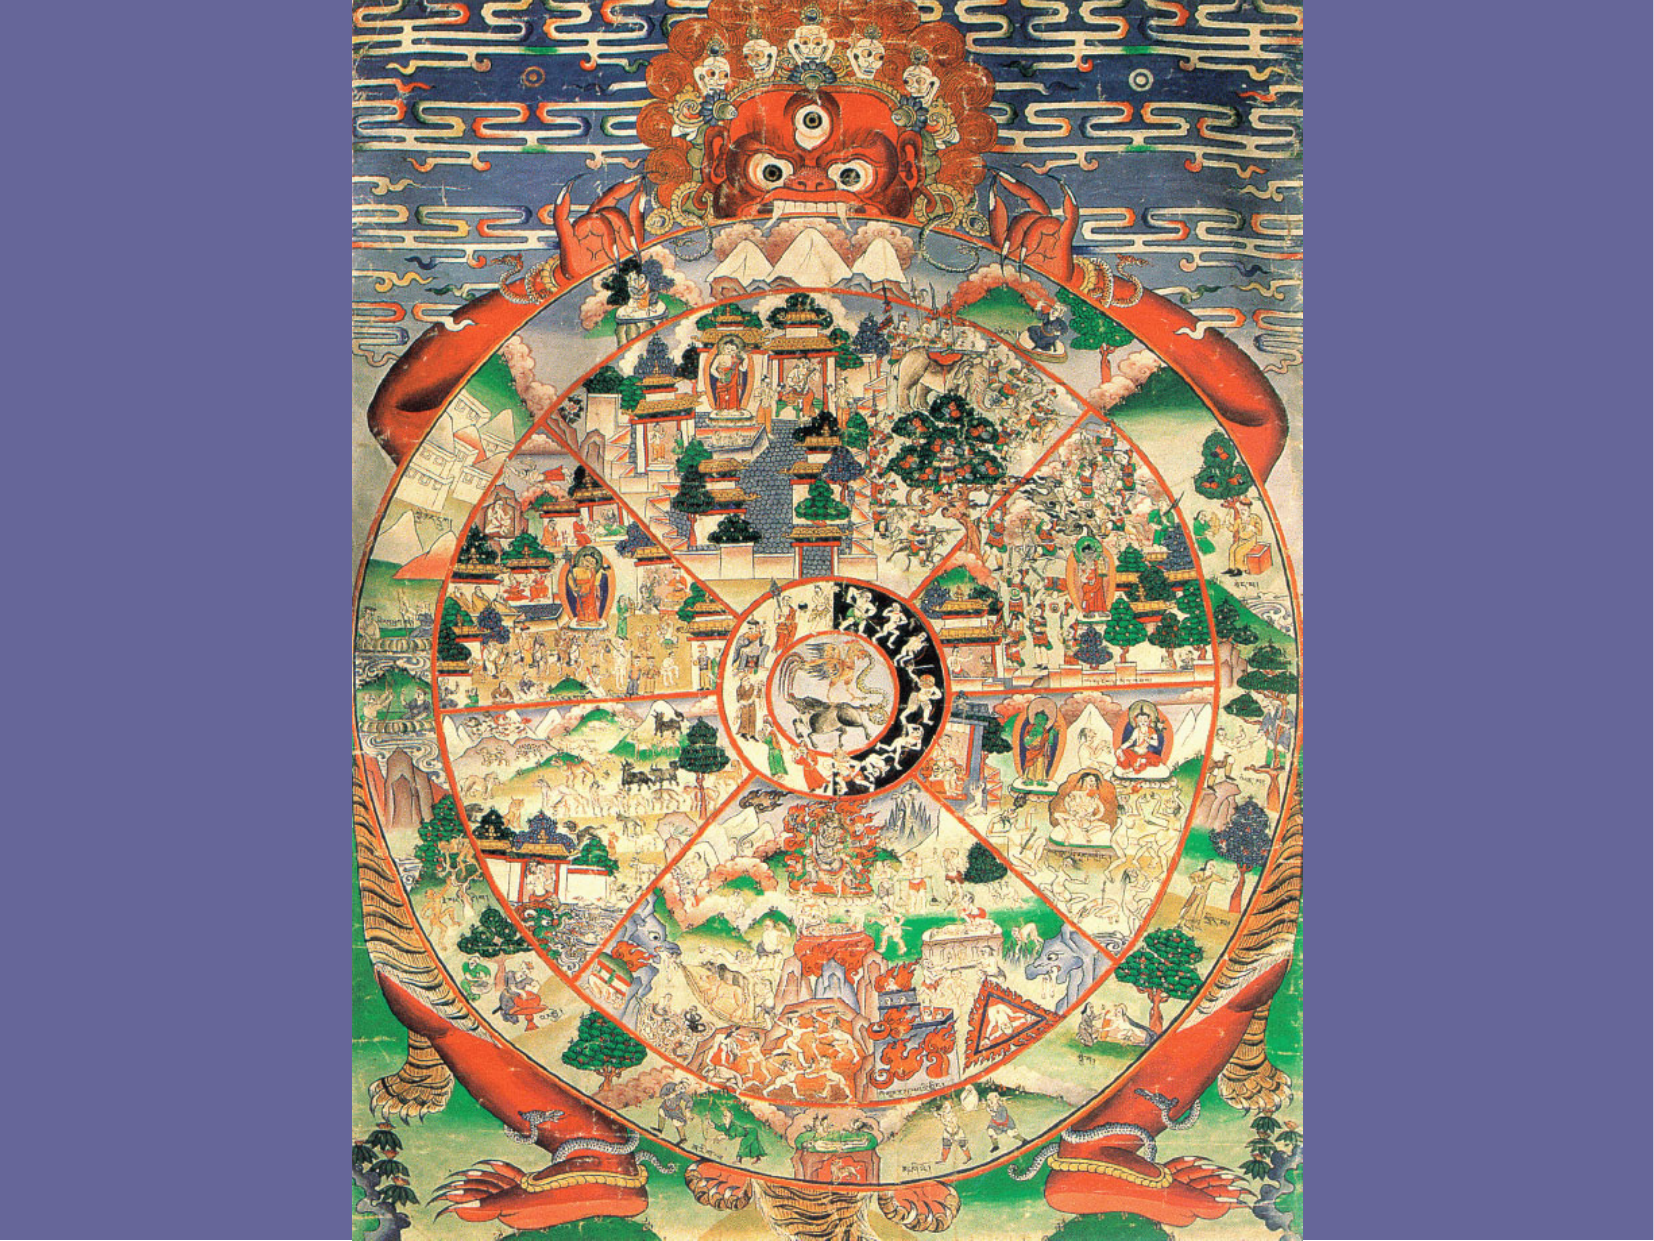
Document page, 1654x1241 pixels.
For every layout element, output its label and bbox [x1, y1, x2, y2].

picture [352, 0, 1303, 1241]
